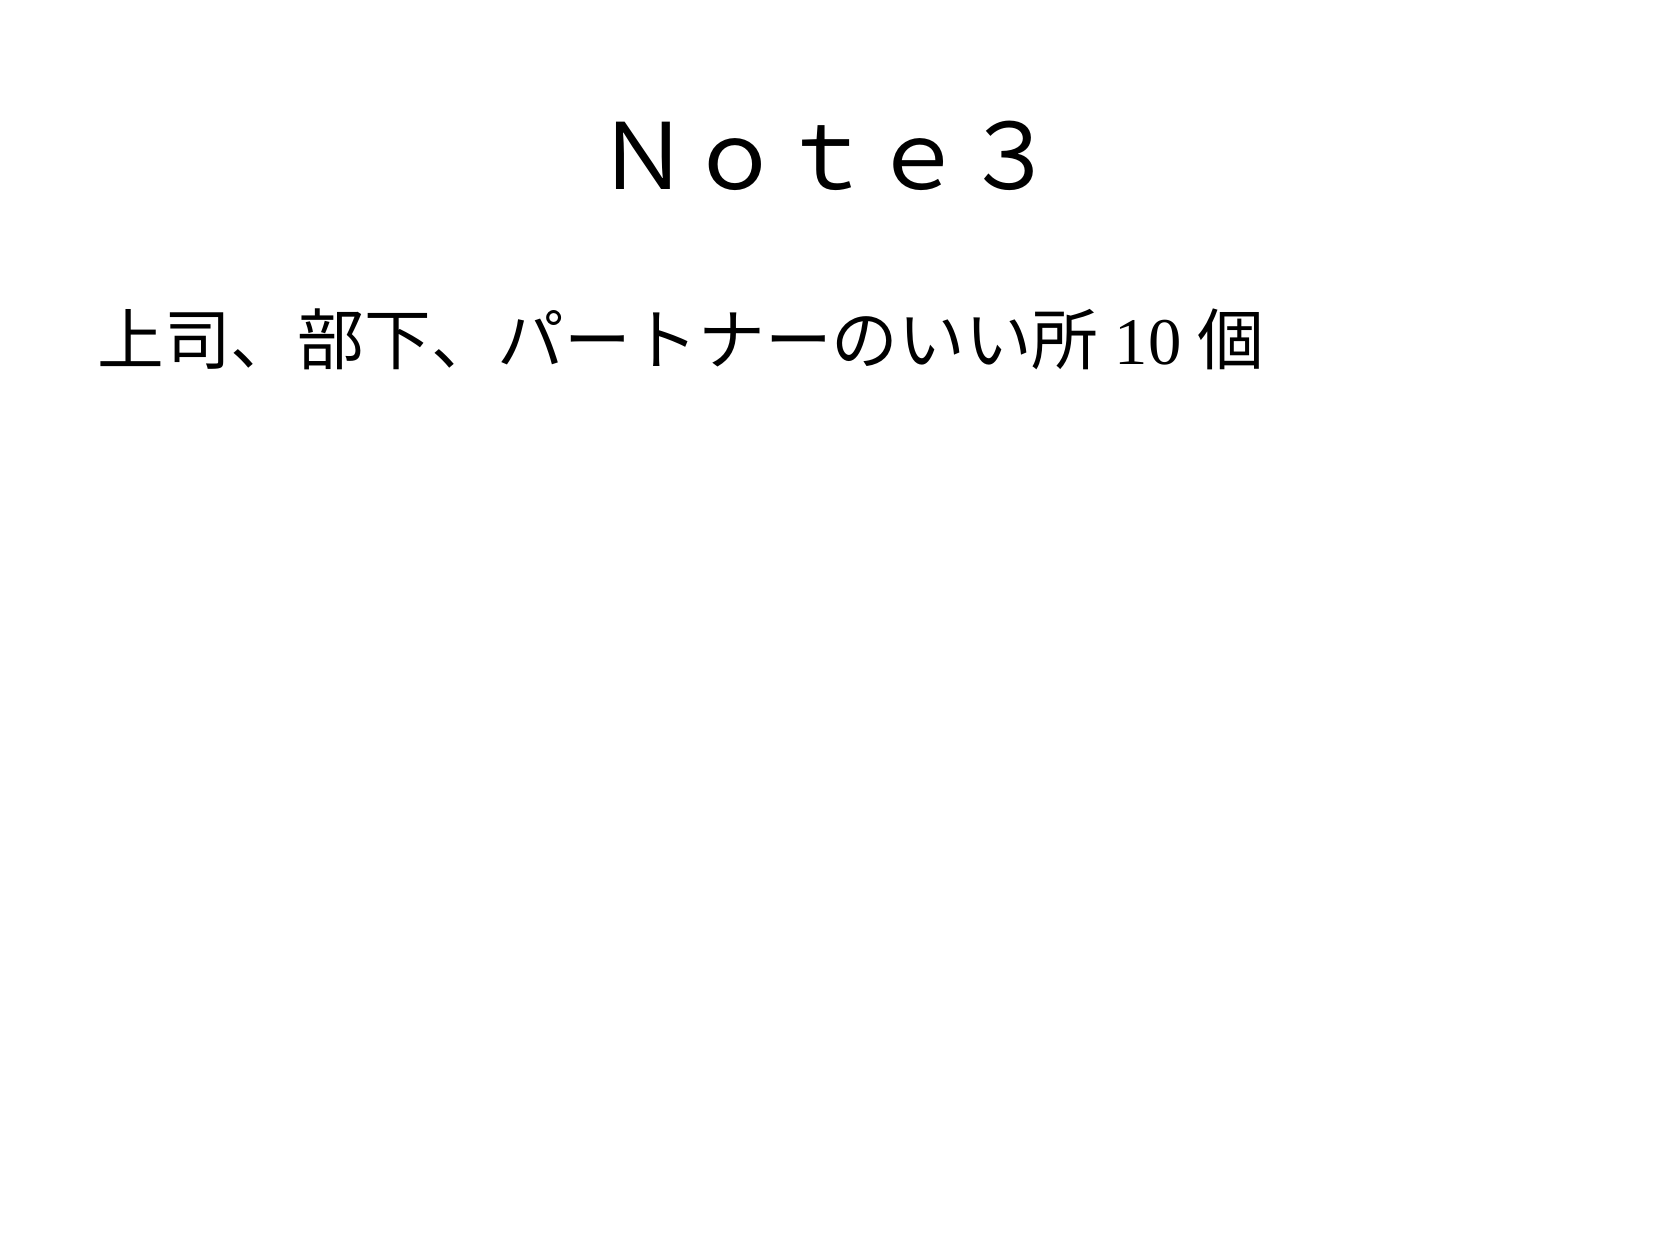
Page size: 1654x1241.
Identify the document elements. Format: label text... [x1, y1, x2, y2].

list 上司、部下、パートナーのいい所10個 [82, 290, 1571, 1010]
title Ｎｏｔｅ３ [82, 49, 1571, 257]
